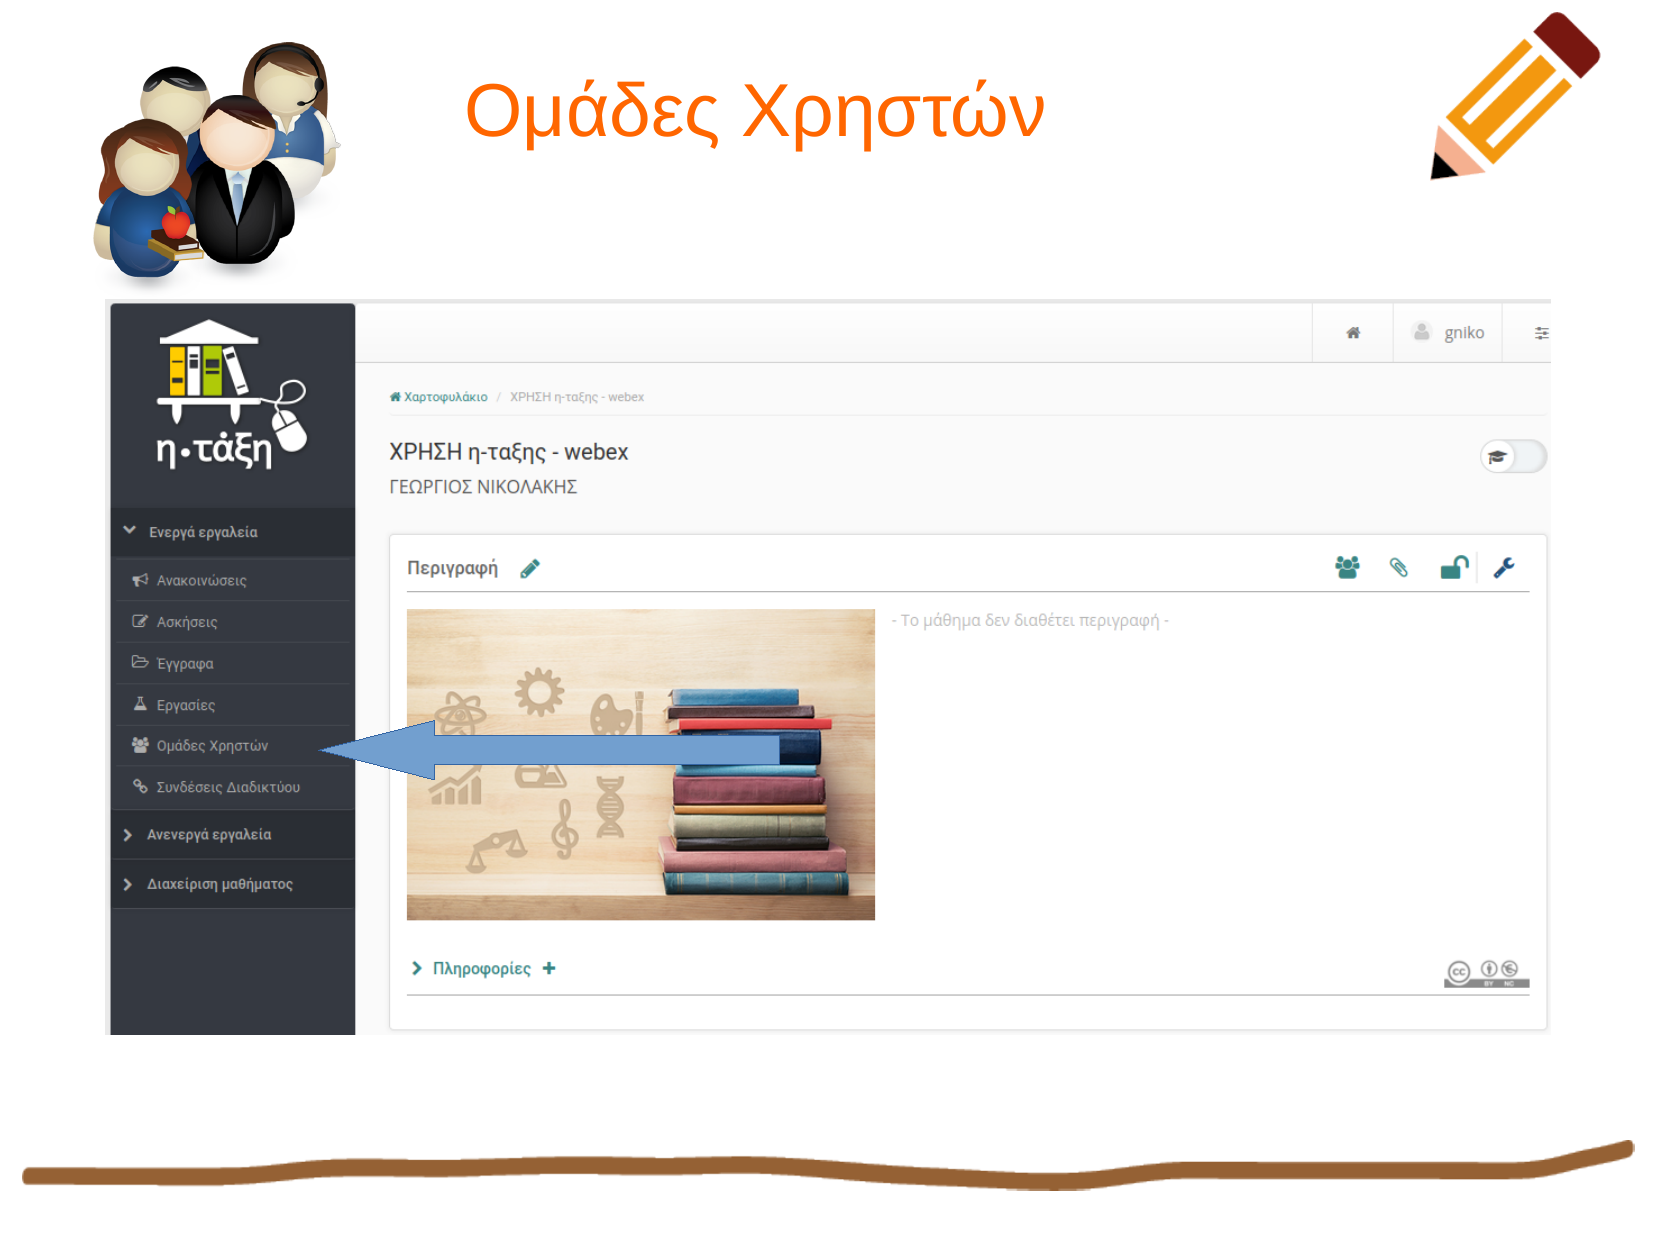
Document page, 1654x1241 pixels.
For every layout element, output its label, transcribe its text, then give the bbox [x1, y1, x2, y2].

title Ομάδες Χρηστών [82, 49, 214, 104]
picture [22, 1140, 1635, 1191]
picture [1430, 12, 1601, 181]
picture [74, 29, 1551, 1036]
text_box [318, 720, 780, 780]
title Ομάδες Χρηστών [361, 49, 1430, 172]
